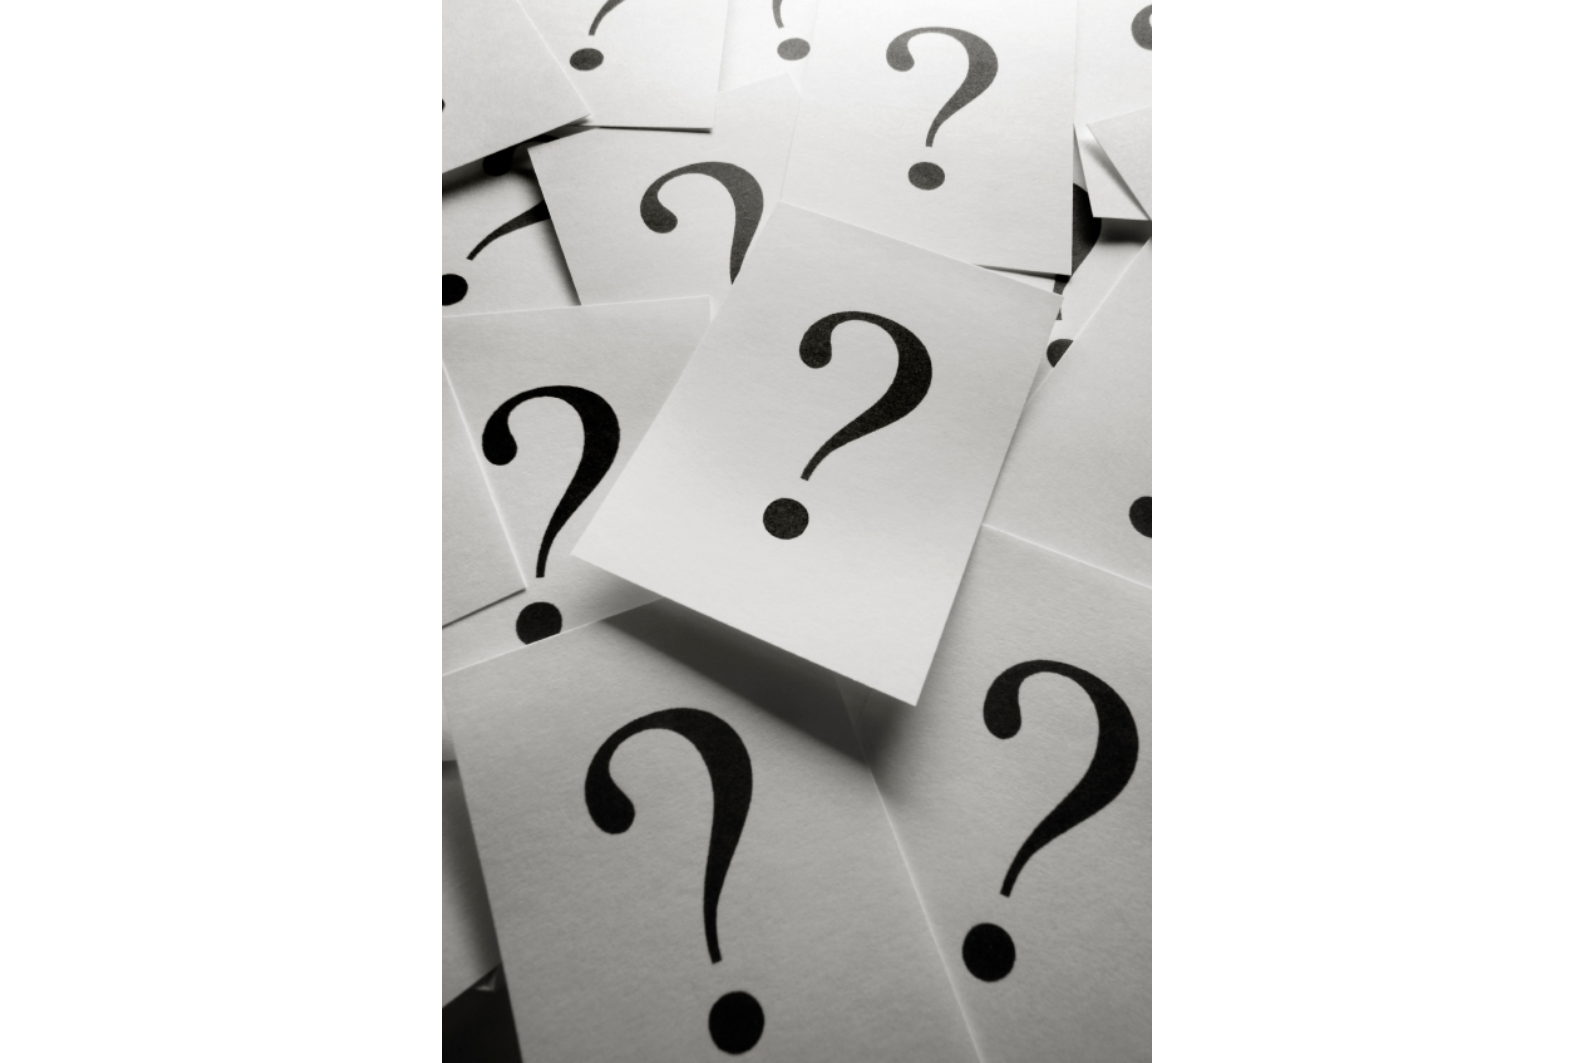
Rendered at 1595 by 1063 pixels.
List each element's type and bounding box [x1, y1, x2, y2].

picture [442, 0, 1152, 1063]
